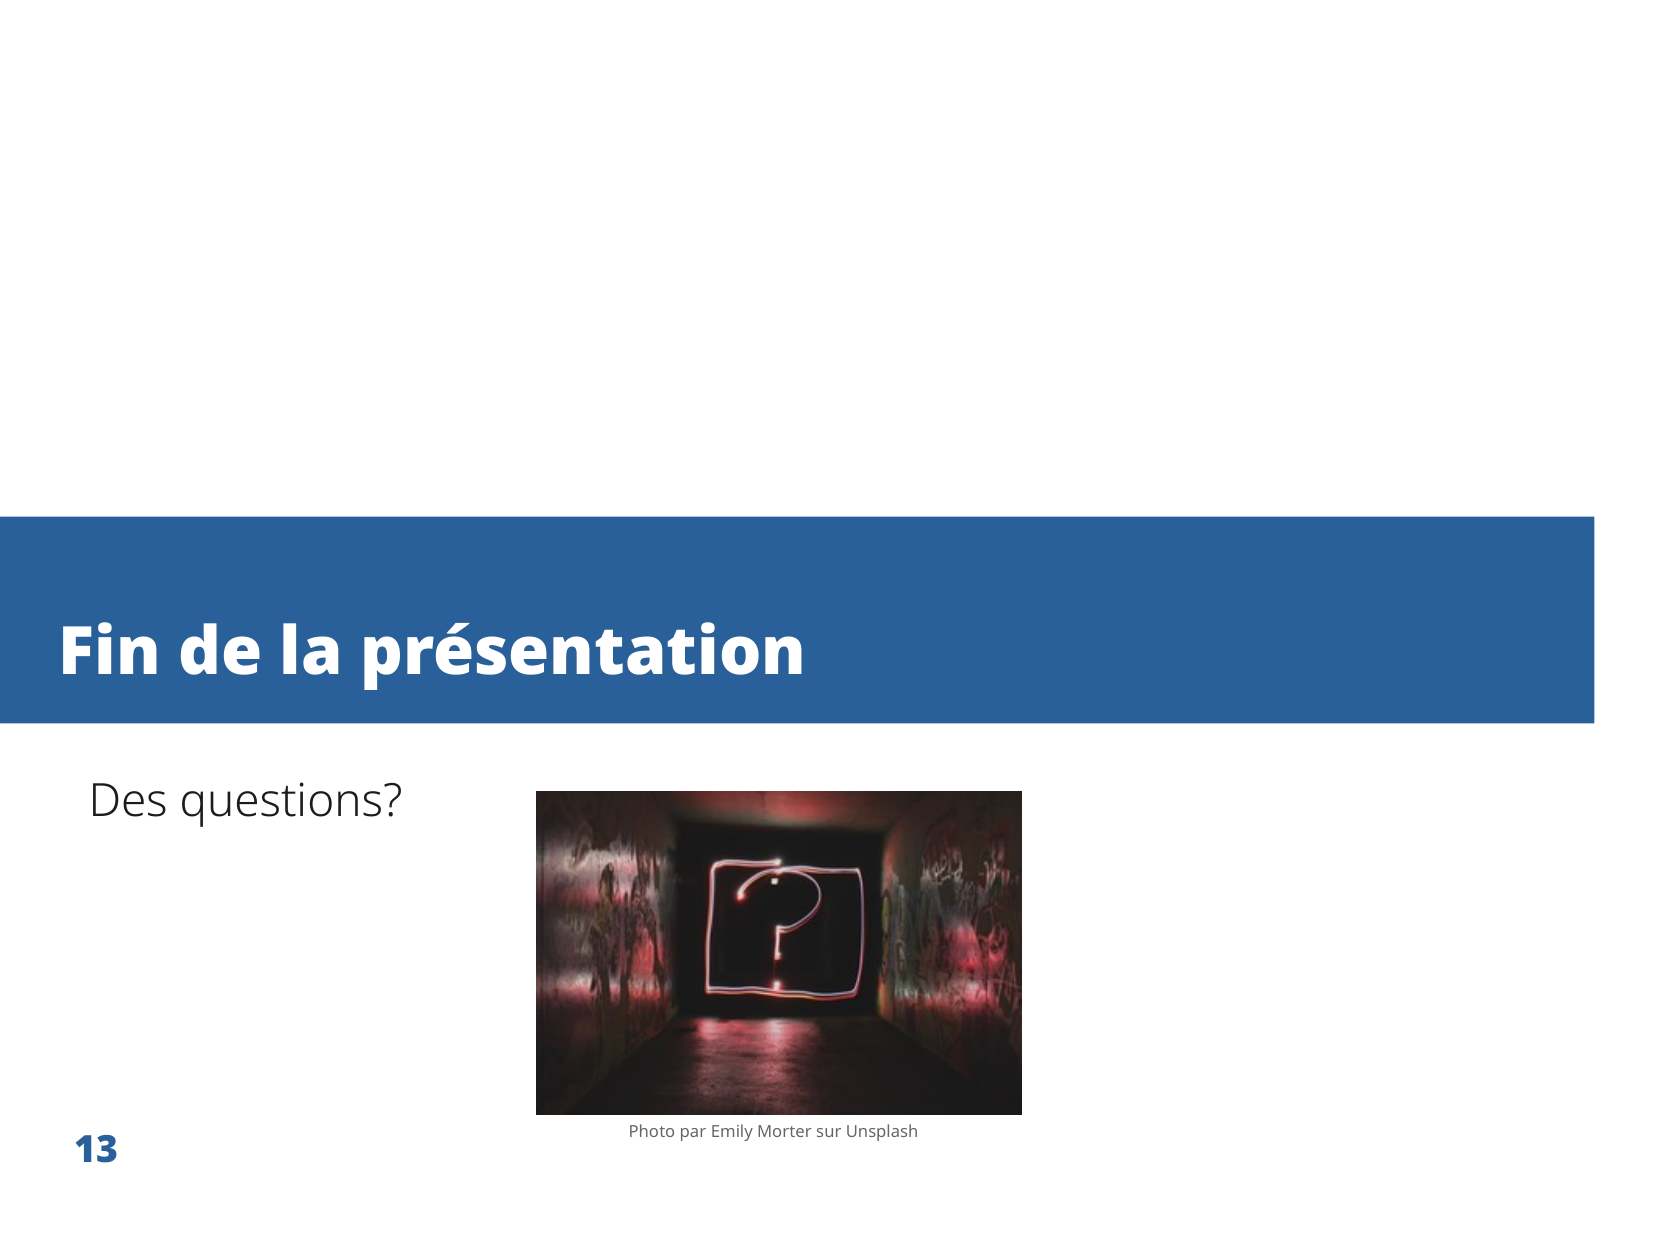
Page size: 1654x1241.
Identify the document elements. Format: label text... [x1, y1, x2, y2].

text_box Photo par Emily Morter sur Unsplash [478, 1112, 1069, 1152]
picture [536, 791, 1022, 1112]
text_box Des questions? [88, 767, 1595, 851]
title Fin de la présentation [59, 546, 1595, 694]
